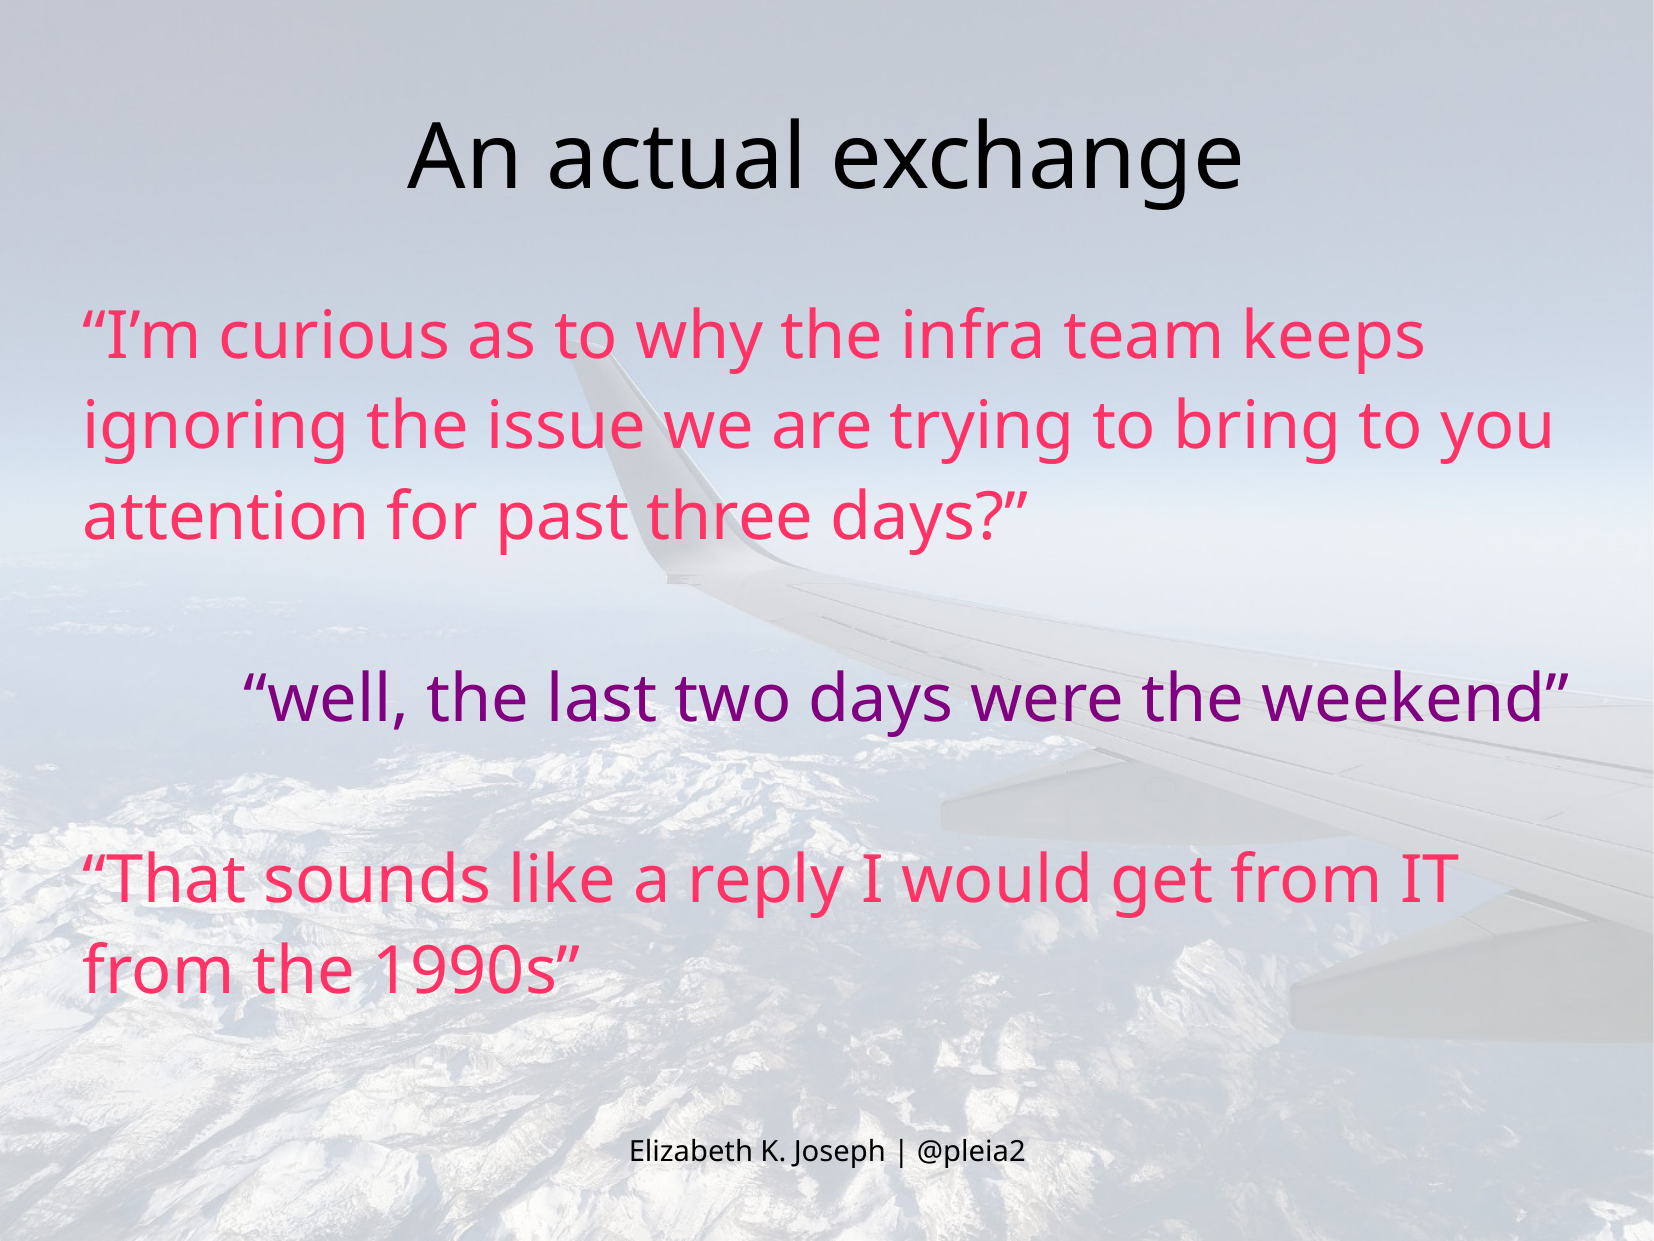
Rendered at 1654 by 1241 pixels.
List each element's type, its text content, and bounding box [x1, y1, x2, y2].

title An actual exchange [82, 49, 1571, 257]
picture [0, 0, 1654, 1241]
subtitle “I’m curious as to why the infra team keeps ignoring the issue we are trying to bring to you attention for past three days?” “well, the last two days were the weekend” “That sounds like a reply I would get from IT from the 1990s” [82, 290, 1571, 1010]
